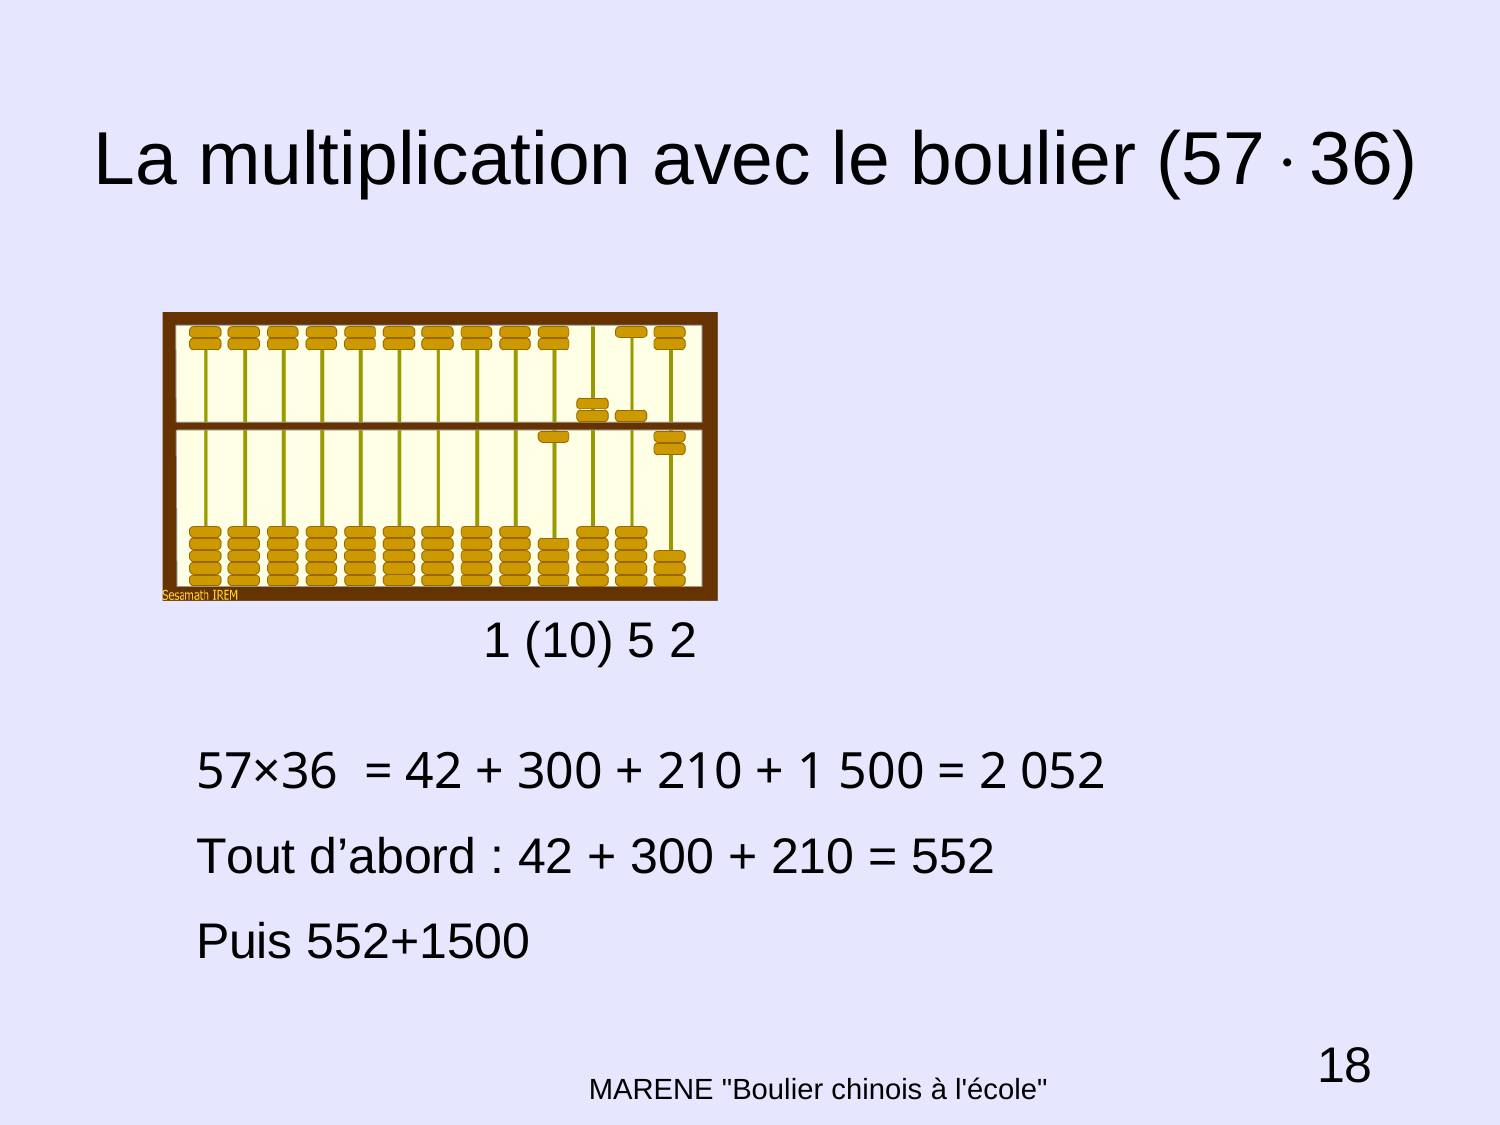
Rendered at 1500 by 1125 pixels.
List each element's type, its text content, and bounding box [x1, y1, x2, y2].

chart [162, 312, 719, 602]
title La multiplication avec le boulier (57×36) [35, 60, 1477, 249]
text_box 1 (10) 5 2 [312, 599, 713, 676]
text_box 57×36 = 42 + 300 + 210 + 1 500 = 2 052 Tout d’abord : 42 + 300 + 210 = 552 Puis 552+1500 [181, 737, 1319, 978]
